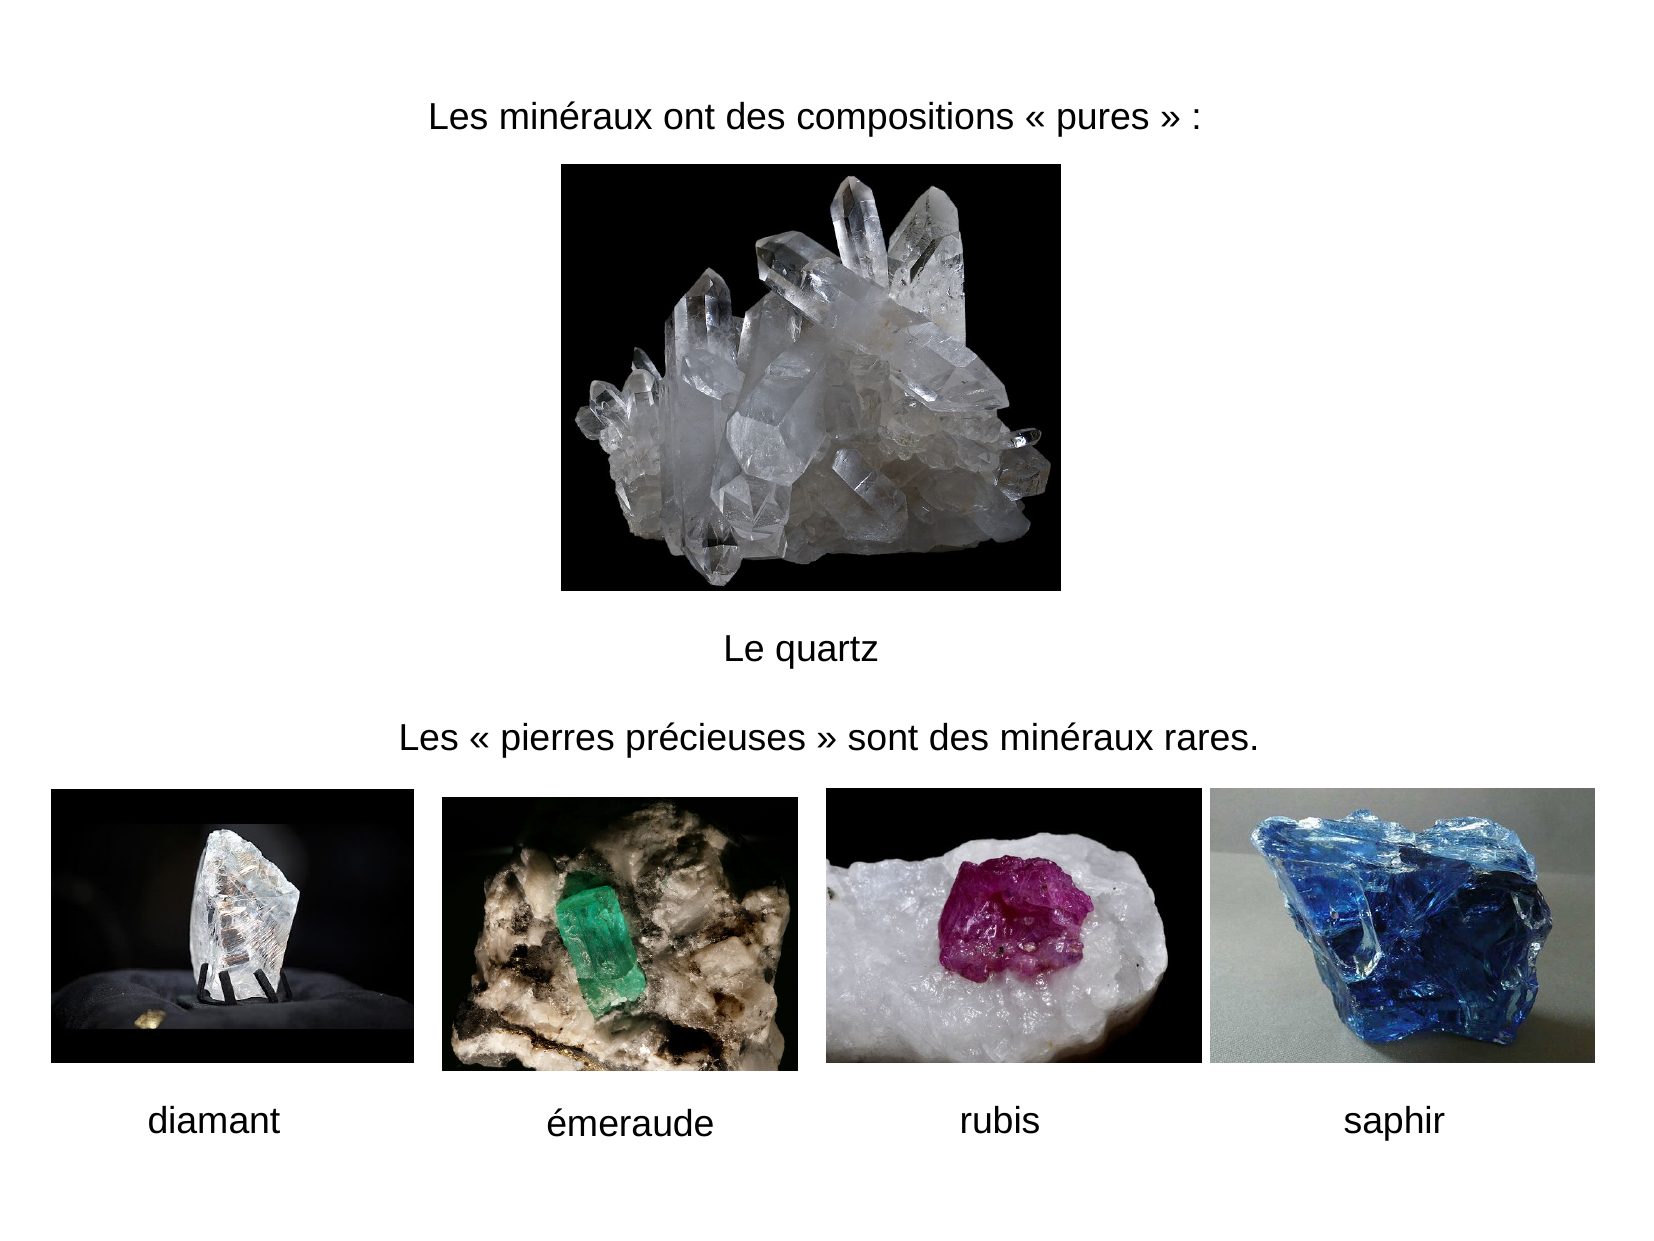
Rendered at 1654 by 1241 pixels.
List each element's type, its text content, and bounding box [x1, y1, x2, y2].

picture [561, 164, 1061, 591]
text_box rubis [944, 1092, 1056, 1150]
text_box Les minéraux ont des compositions « pures » : [413, 88, 1217, 188]
picture [826, 788, 1202, 1063]
picture [442, 797, 798, 1071]
picture [51, 789, 414, 1063]
picture [1210, 788, 1595, 1063]
text_box Le quartz [708, 620, 895, 677]
text_box émeraude [531, 1094, 730, 1152]
text_box diamant [132, 1092, 296, 1150]
text_box Les « pierres précieuses » sont des minéraux rares. [383, 708, 1359, 766]
text_box saphir [1328, 1092, 1595, 1150]
